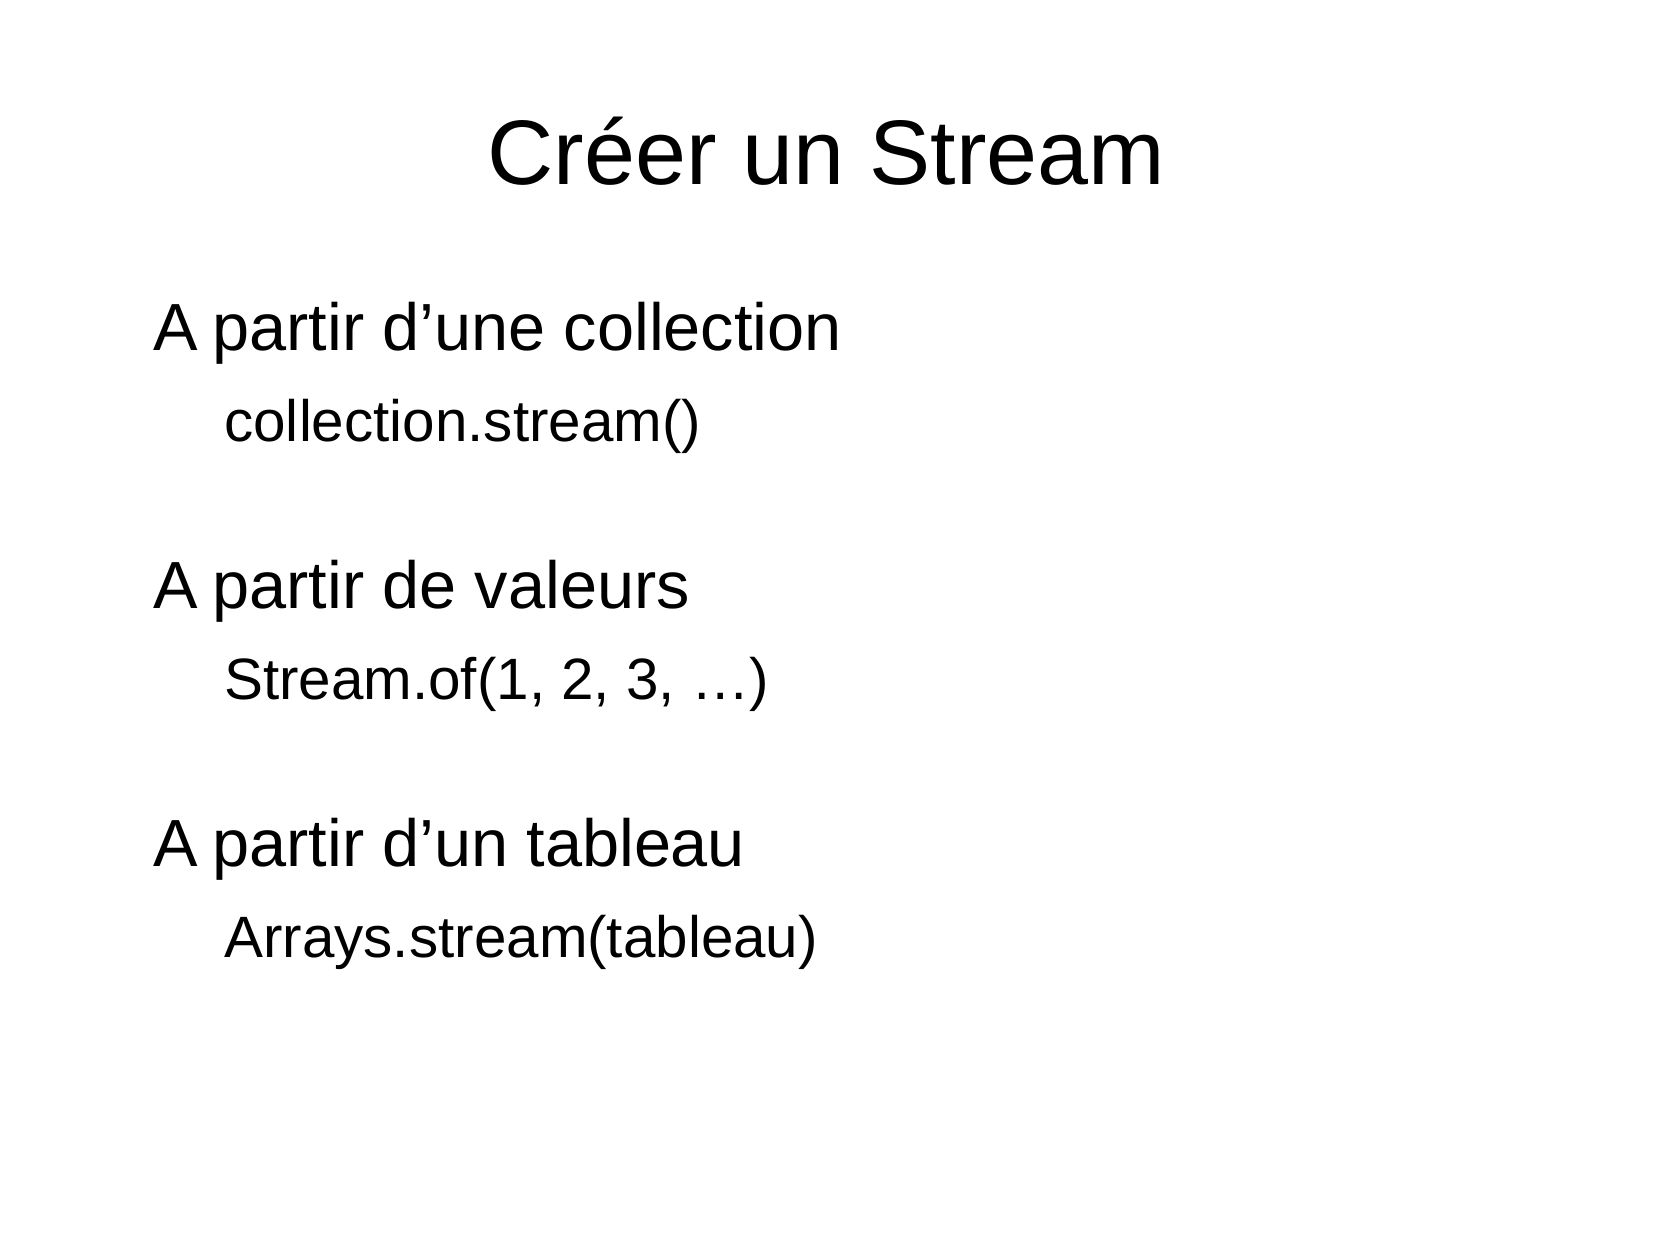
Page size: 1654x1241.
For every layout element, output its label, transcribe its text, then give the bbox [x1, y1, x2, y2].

title Créer un Stream [82, 49, 1571, 257]
list A partir d’une collection collection.stream() A partir de valeurs Stream.of(1, 2, 3, …) A partir d’un tableau Arrays.stream(tableau) [82, 290, 1571, 1096]
